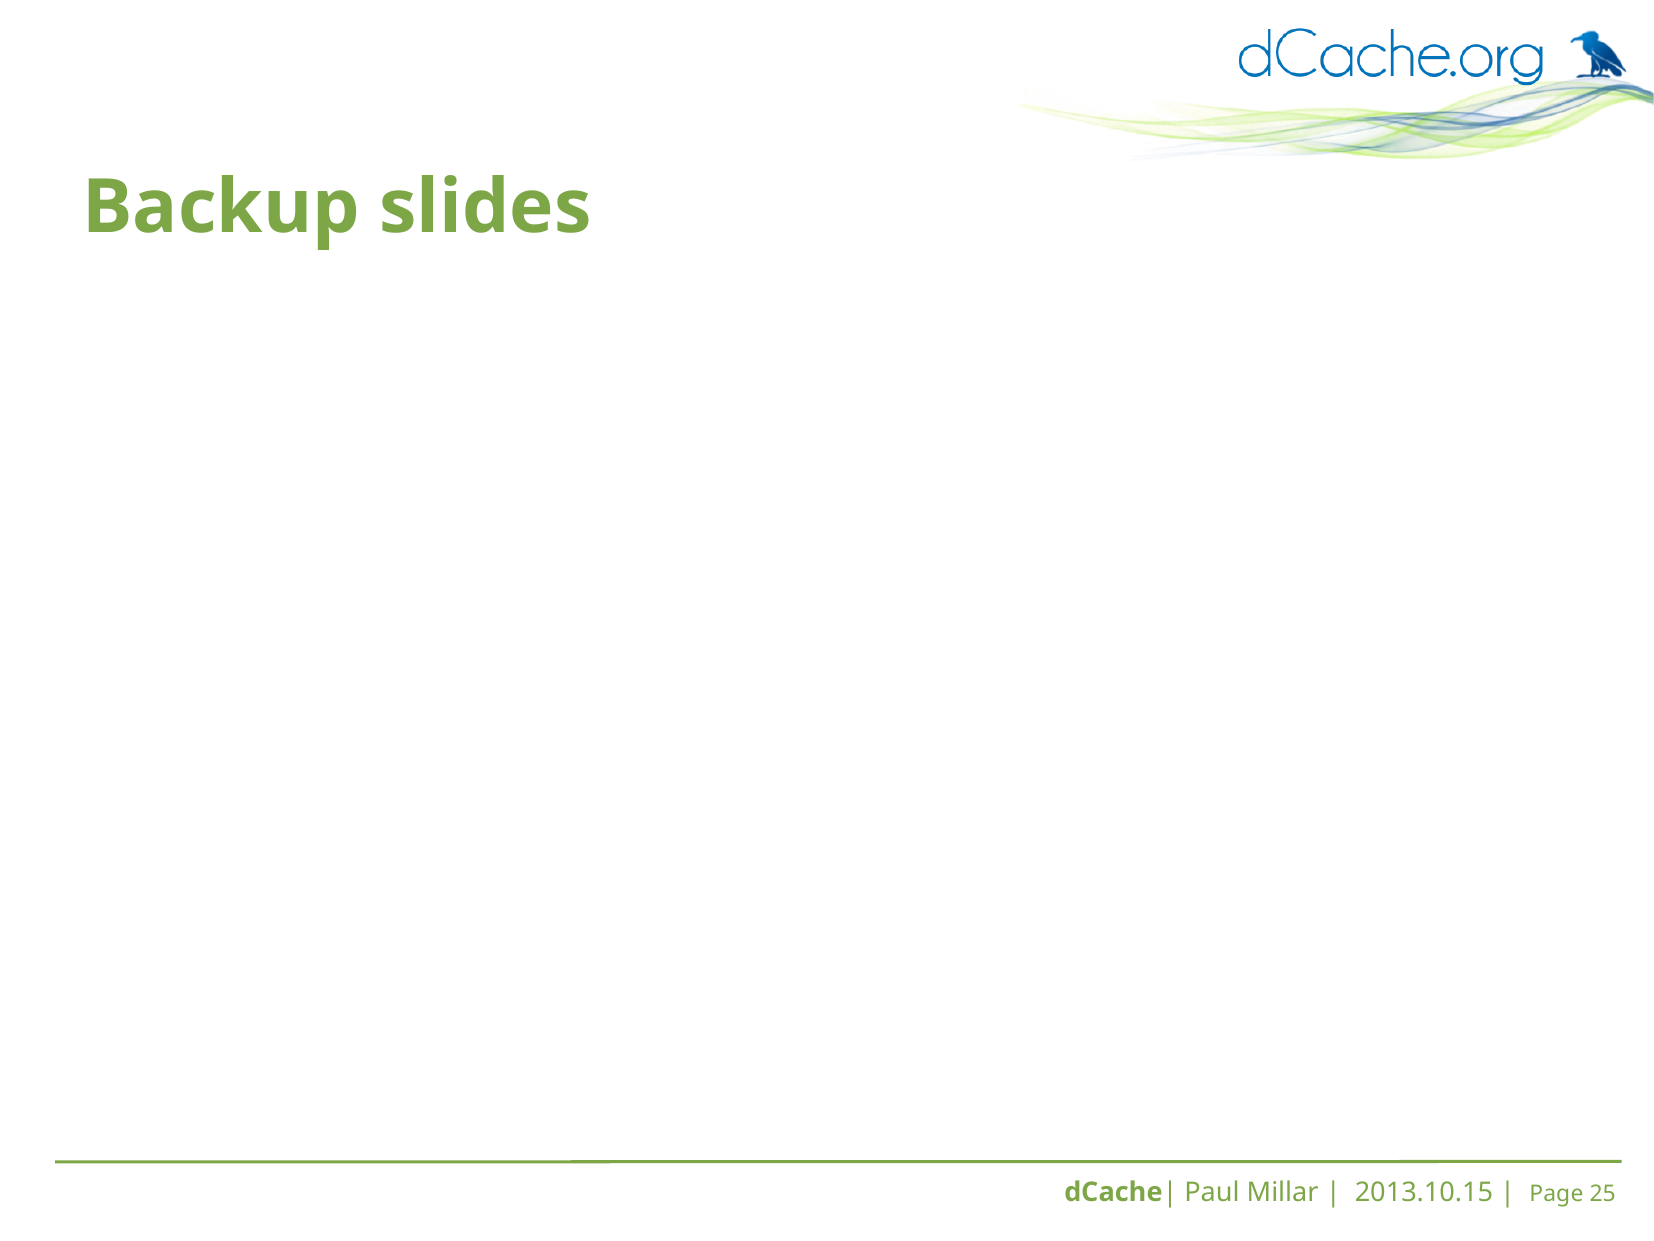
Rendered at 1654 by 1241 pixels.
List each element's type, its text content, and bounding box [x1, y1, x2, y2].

title Backup slides [82, 156, 1605, 251]
picture [956, 16, 1654, 169]
